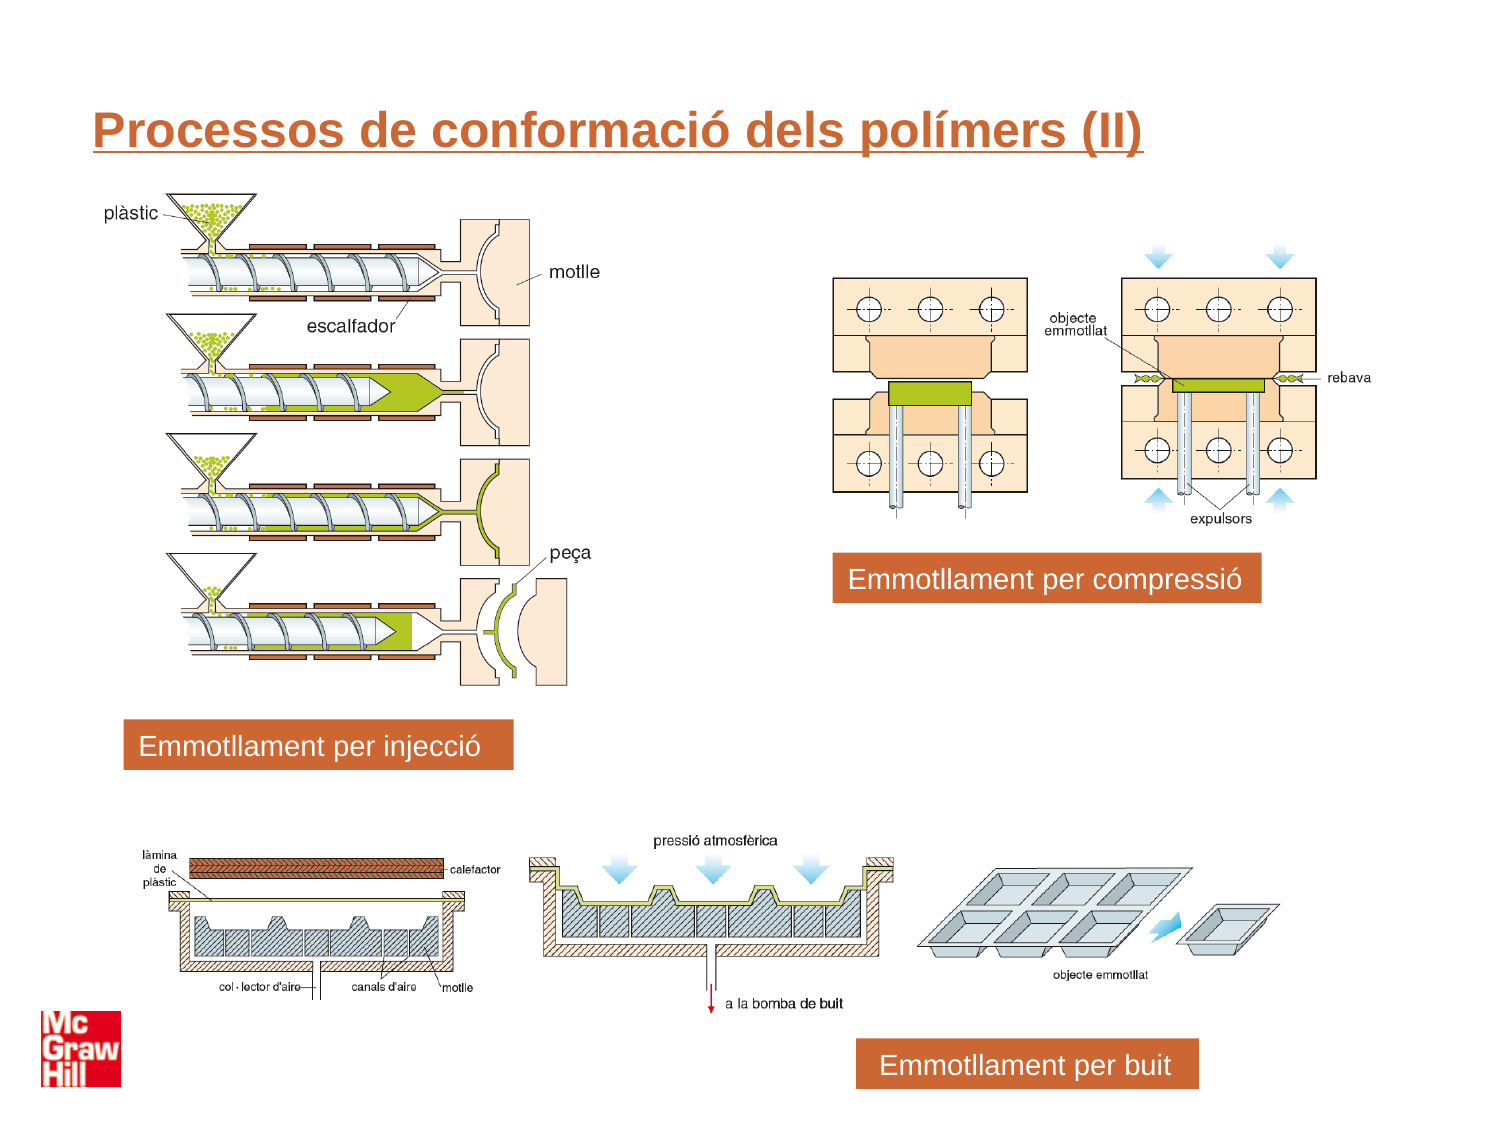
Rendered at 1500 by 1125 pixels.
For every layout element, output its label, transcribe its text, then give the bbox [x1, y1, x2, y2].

text_box Processos de conformació dels polímers (II) [78, 90, 1483, 166]
chart [41, 1011, 121, 1087]
picture [45, 184, 642, 691]
text_box Emmotllament per buit [856, 1038, 1199, 1089]
text_box Emmotllament per compressió [832, 552, 1262, 603]
picture [135, 798, 1287, 1028]
text_box Emmotllament per injecció [123, 719, 514, 770]
picture [773, 243, 1404, 528]
